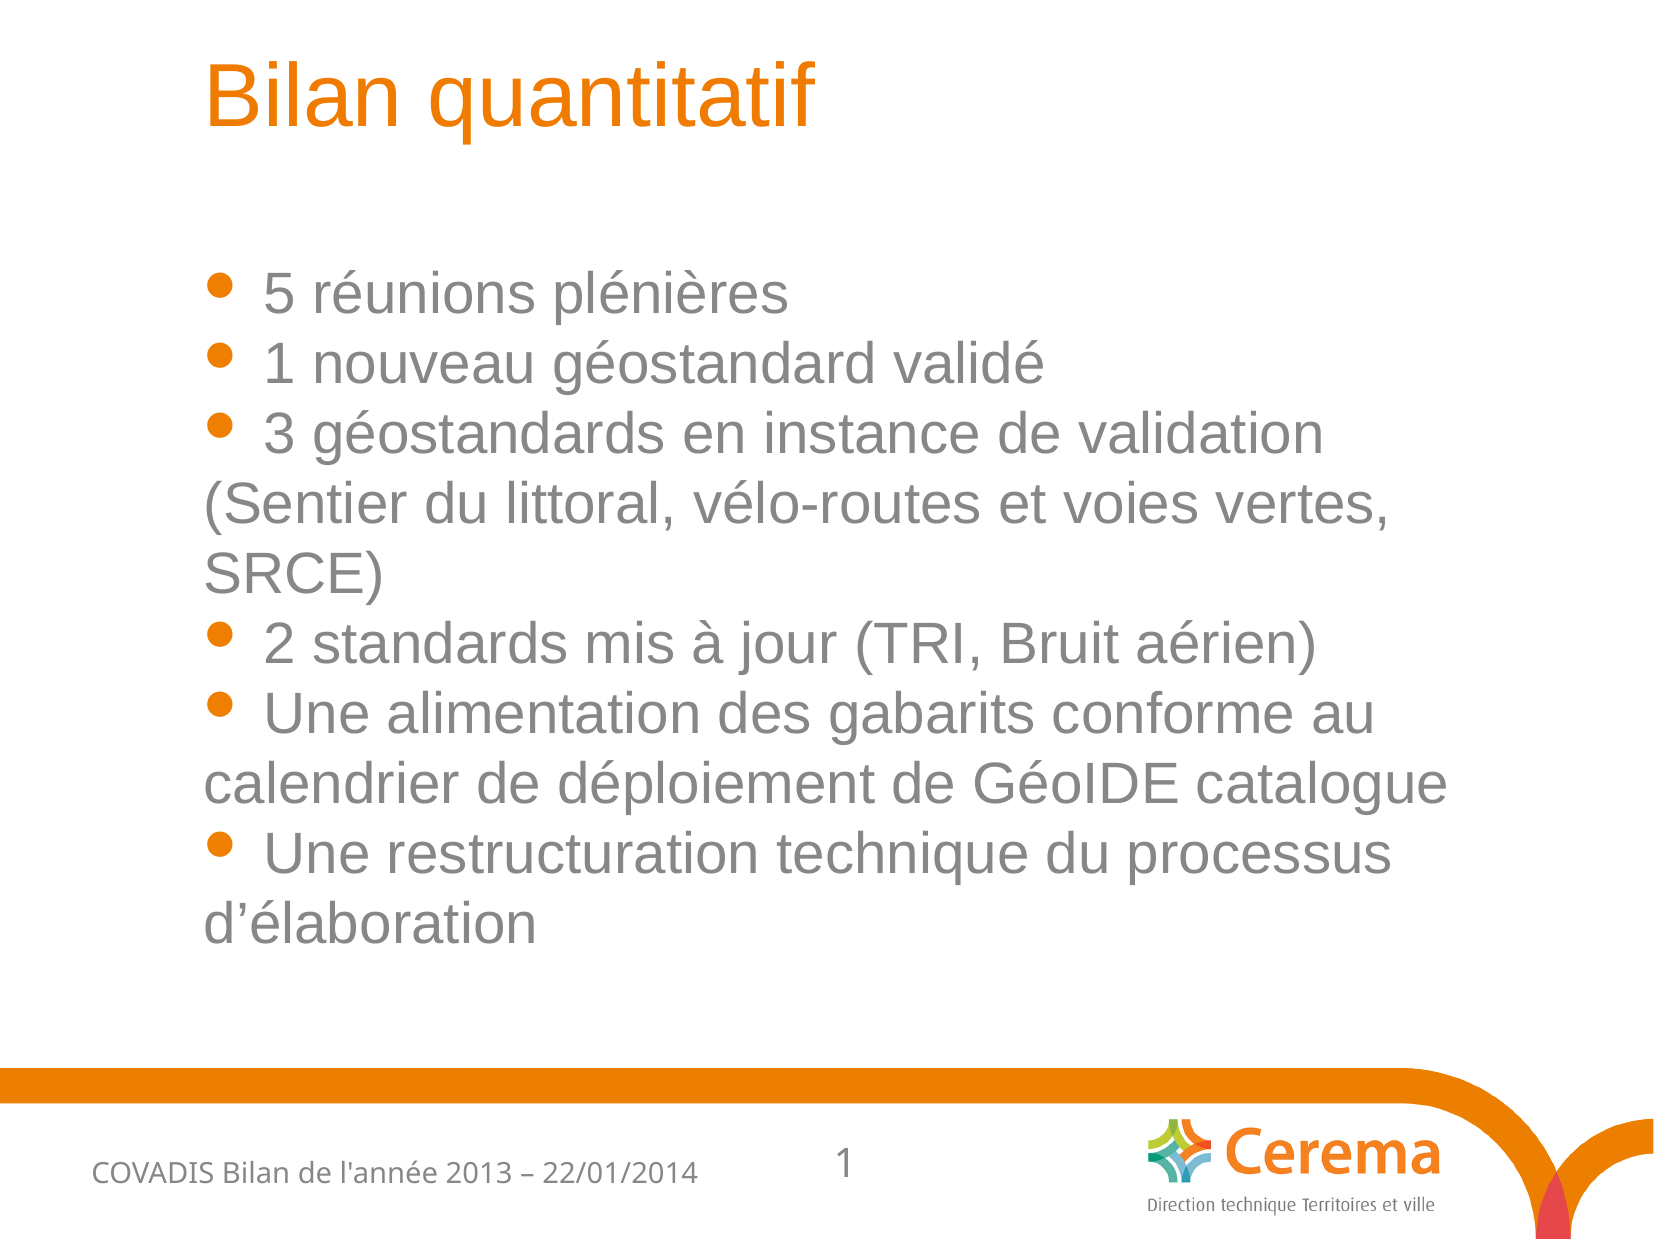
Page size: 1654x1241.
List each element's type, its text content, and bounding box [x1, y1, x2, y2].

picture [0, 1068, 1654, 1239]
text_box Bilan quantitatif [188, 49, 1465, 152]
text_box COVADIS Bilan de l'année 2013 – 22/01/2014 [76, 1146, 768, 1198]
text_box 5 réunions plénières 1 nouveau géostandard validé 3 géostandards en instance de validation (Sentier du littoral, vélo-routes et voies vertes, SRCE) 2 standards mis à jour (TRI, Bruit aérien) Une alimentation des gabarits conforme au calendrier de déploiement de GéoIDE catalogue Une restructuration technique du processus d’élaboration [188, 247, 1536, 964]
text_box 1 [784, 1127, 871, 1205]
